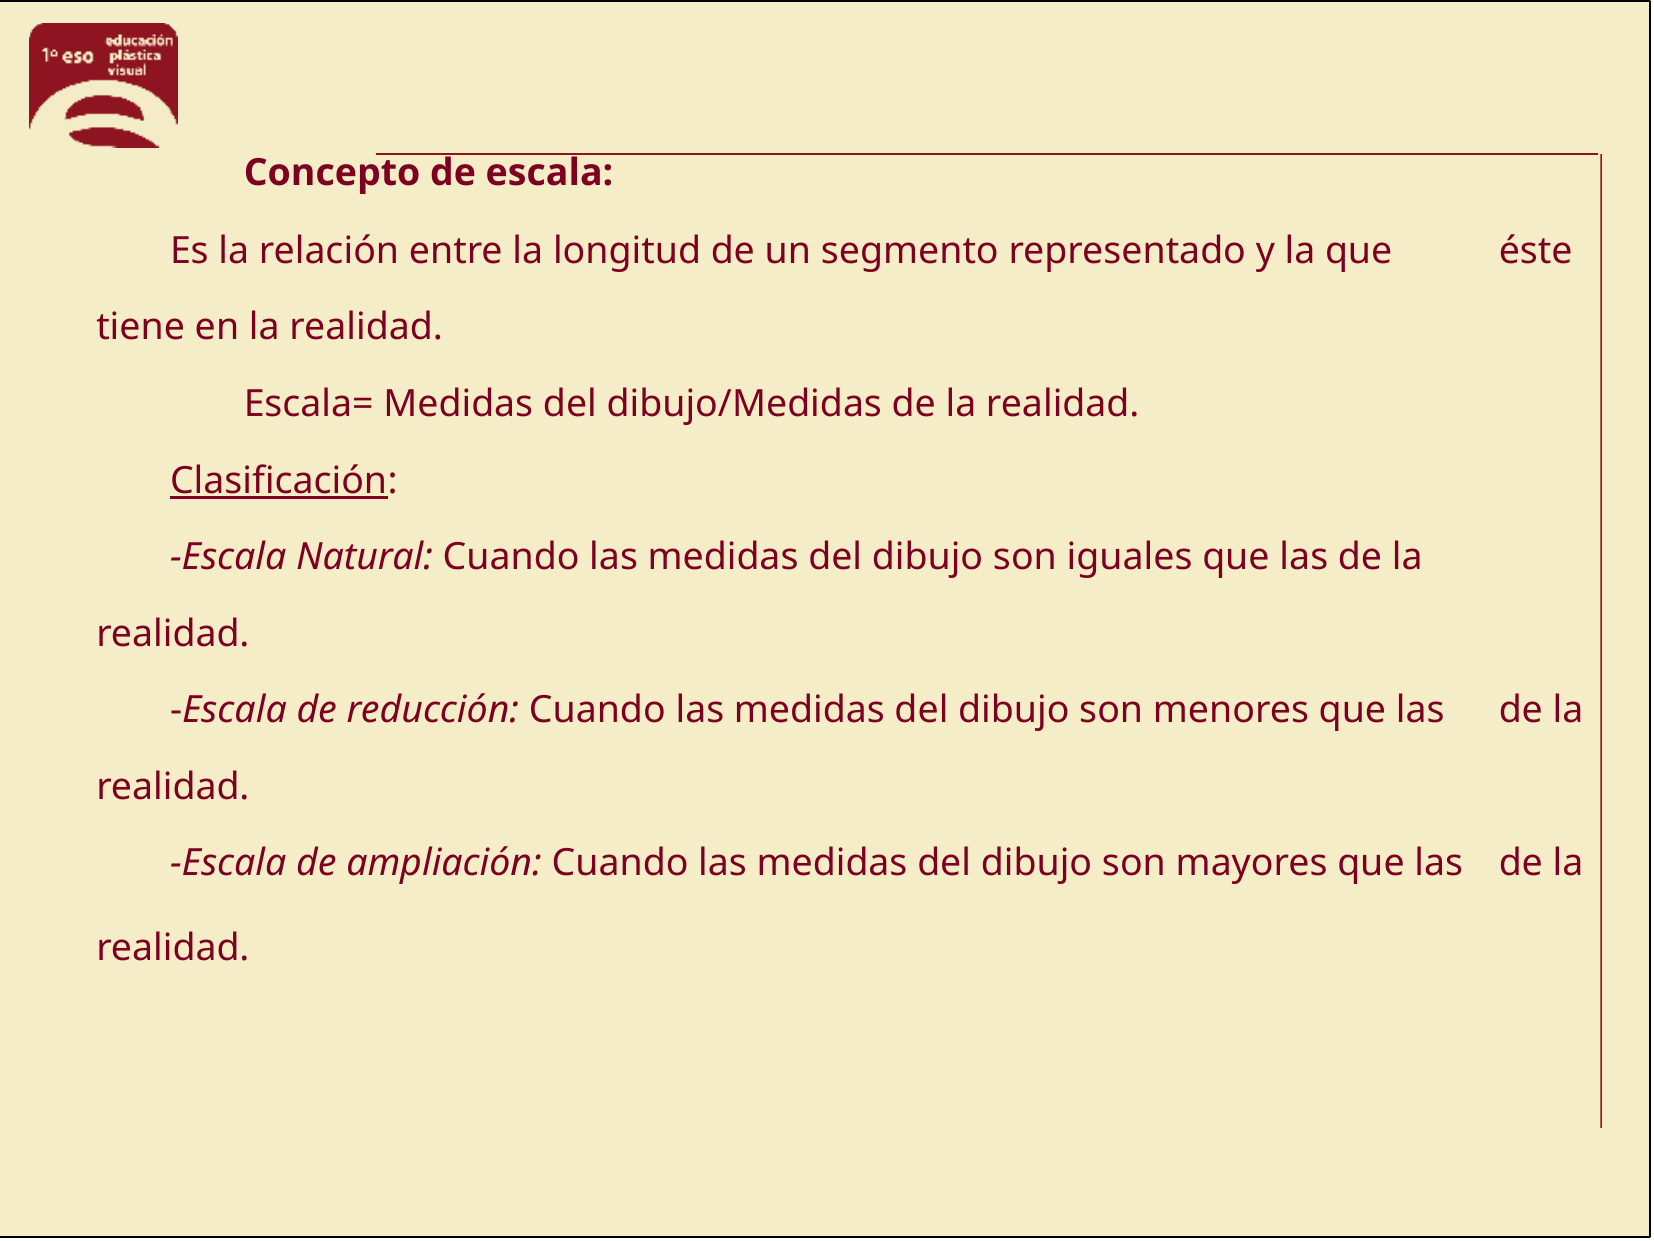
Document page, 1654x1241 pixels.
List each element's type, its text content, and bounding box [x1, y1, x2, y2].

text_box Concepto de escala: Es la relación entre la longitud de un segmento representado y la que éste tiene en la realidad. Escala= Medidas del dibujo/Medidas de la realidad. Clasificación: -Escala Natural: Cuando las medidas del dibujo son iguales que las de la realidad. -Escala de reducción: Cuando las medidas del dibujo son menores que las de la realidad. -Escala de ampliación: Cuando las medidas del dibujo son mayores que las de la realidad. [96, 173, 1595, 911]
picture [0, 0, 1654, 1241]
